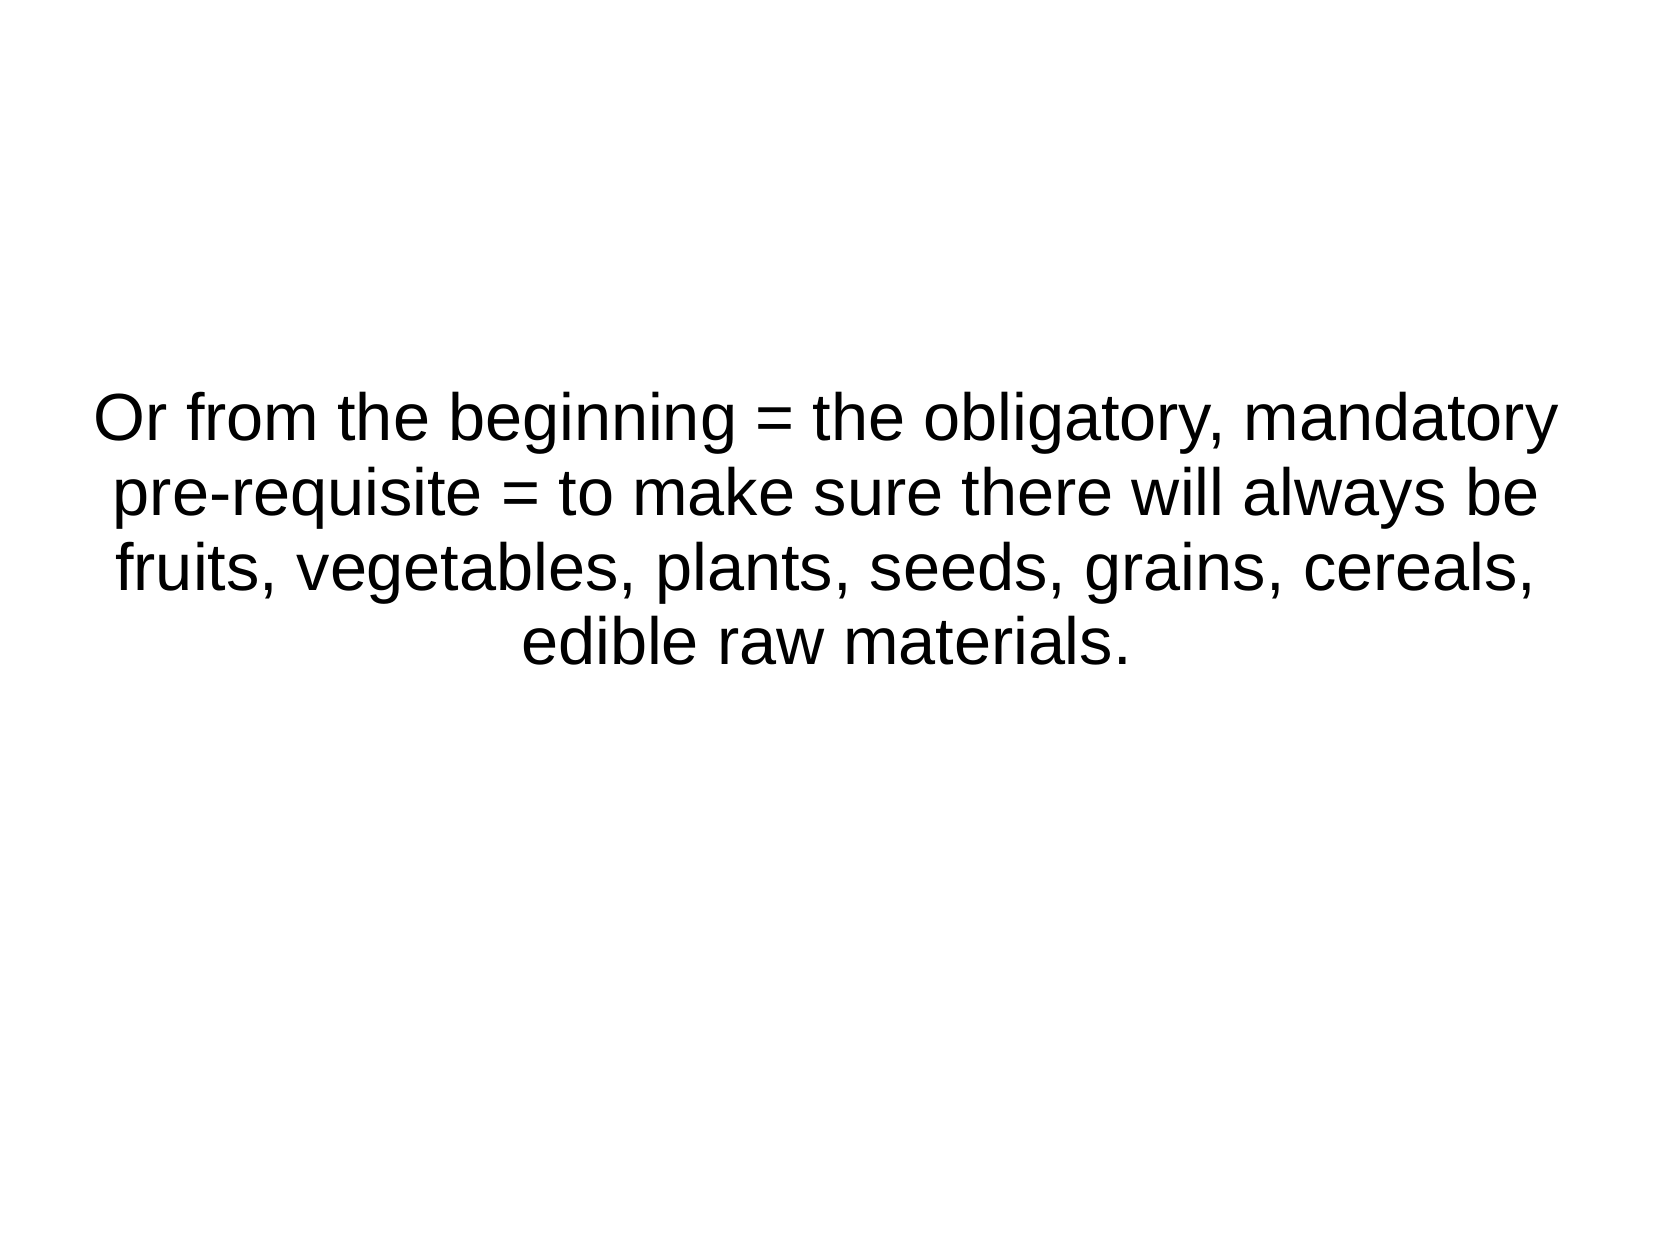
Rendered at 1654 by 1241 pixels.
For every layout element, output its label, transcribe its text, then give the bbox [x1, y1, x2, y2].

subtitle Or from the beginning = the obligatory, mandatory pre-requisite = to make sure there will always be fruits, vegetables, plants, seeds, grains, cereals, edible raw materials. [82, 49, 1571, 1010]
